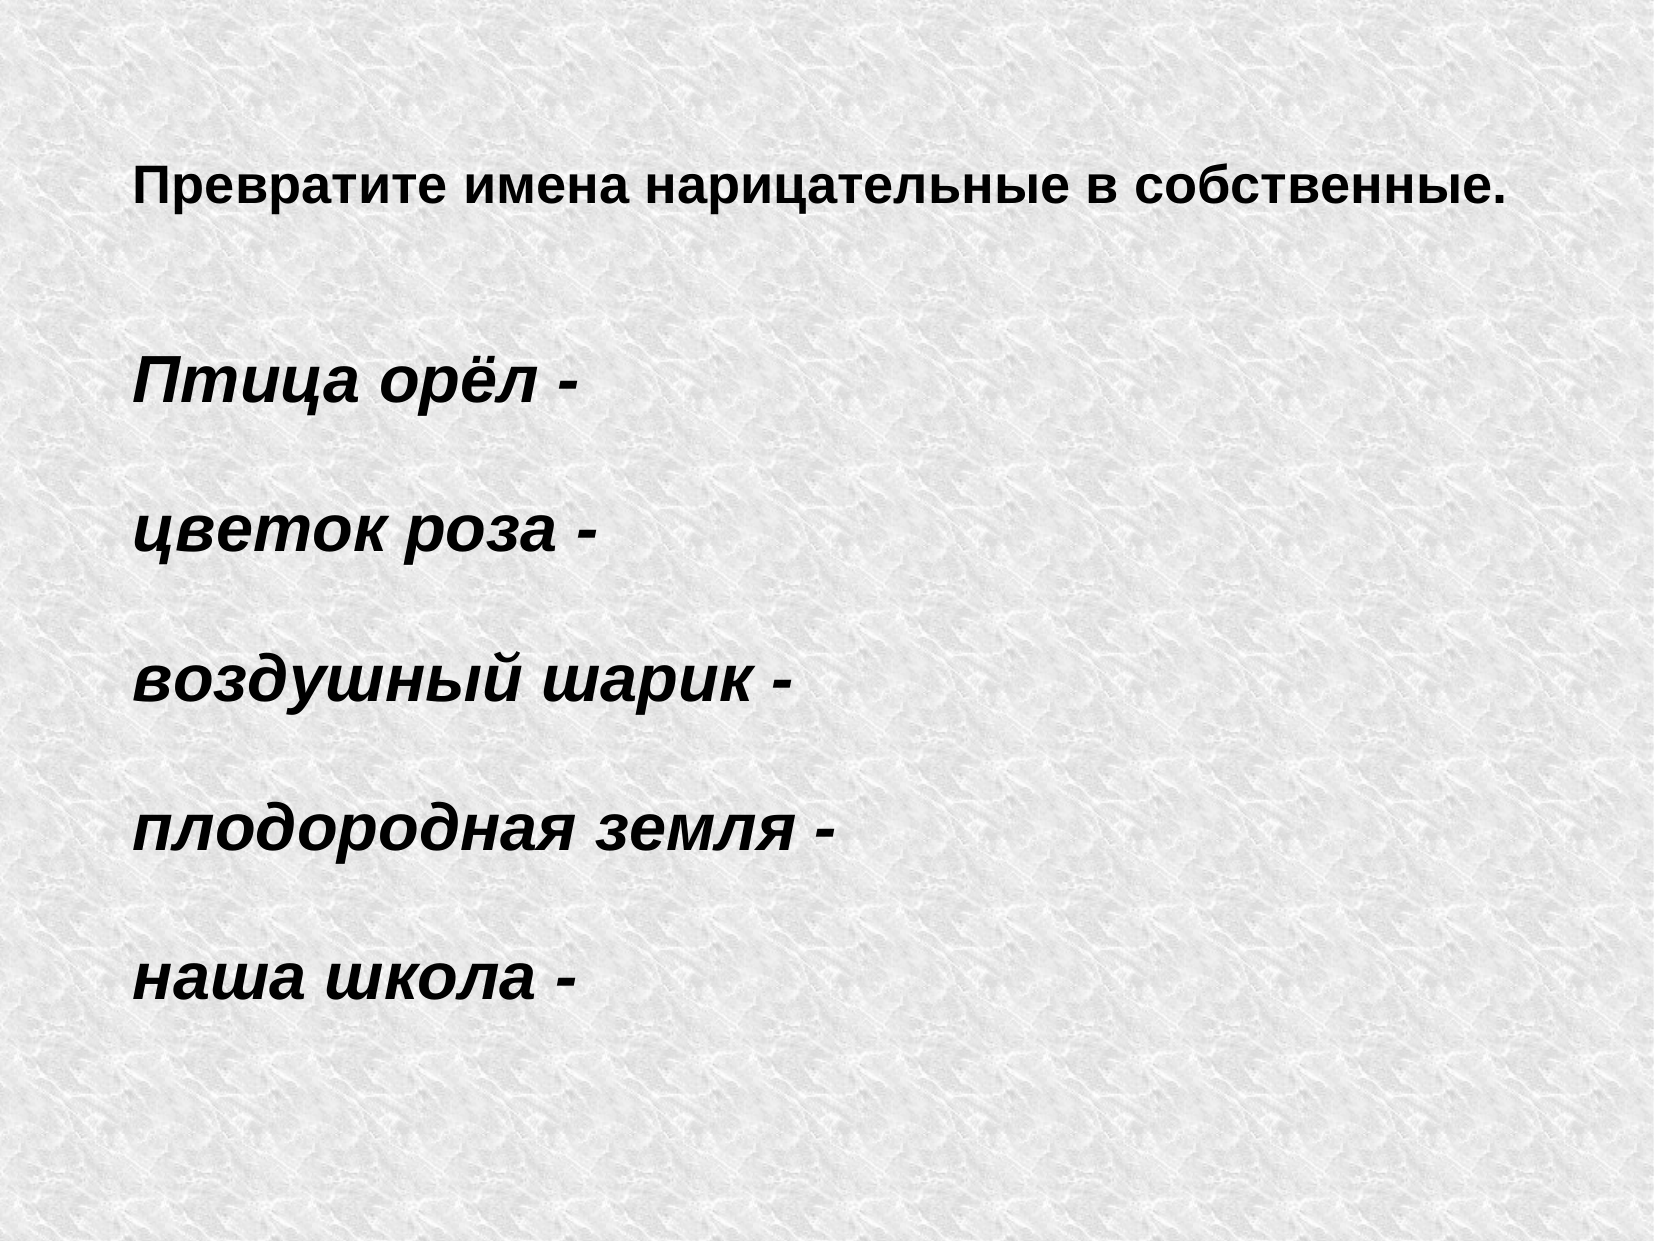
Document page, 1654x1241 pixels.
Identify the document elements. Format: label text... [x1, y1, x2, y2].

picture [0, 0, 1654, 1241]
text_box Превратите имена нарицательные в собственные. Птица орёл - цветок роза - воздушный шарик - плодородная земля - наша школа - [118, 147, 1521, 1024]
